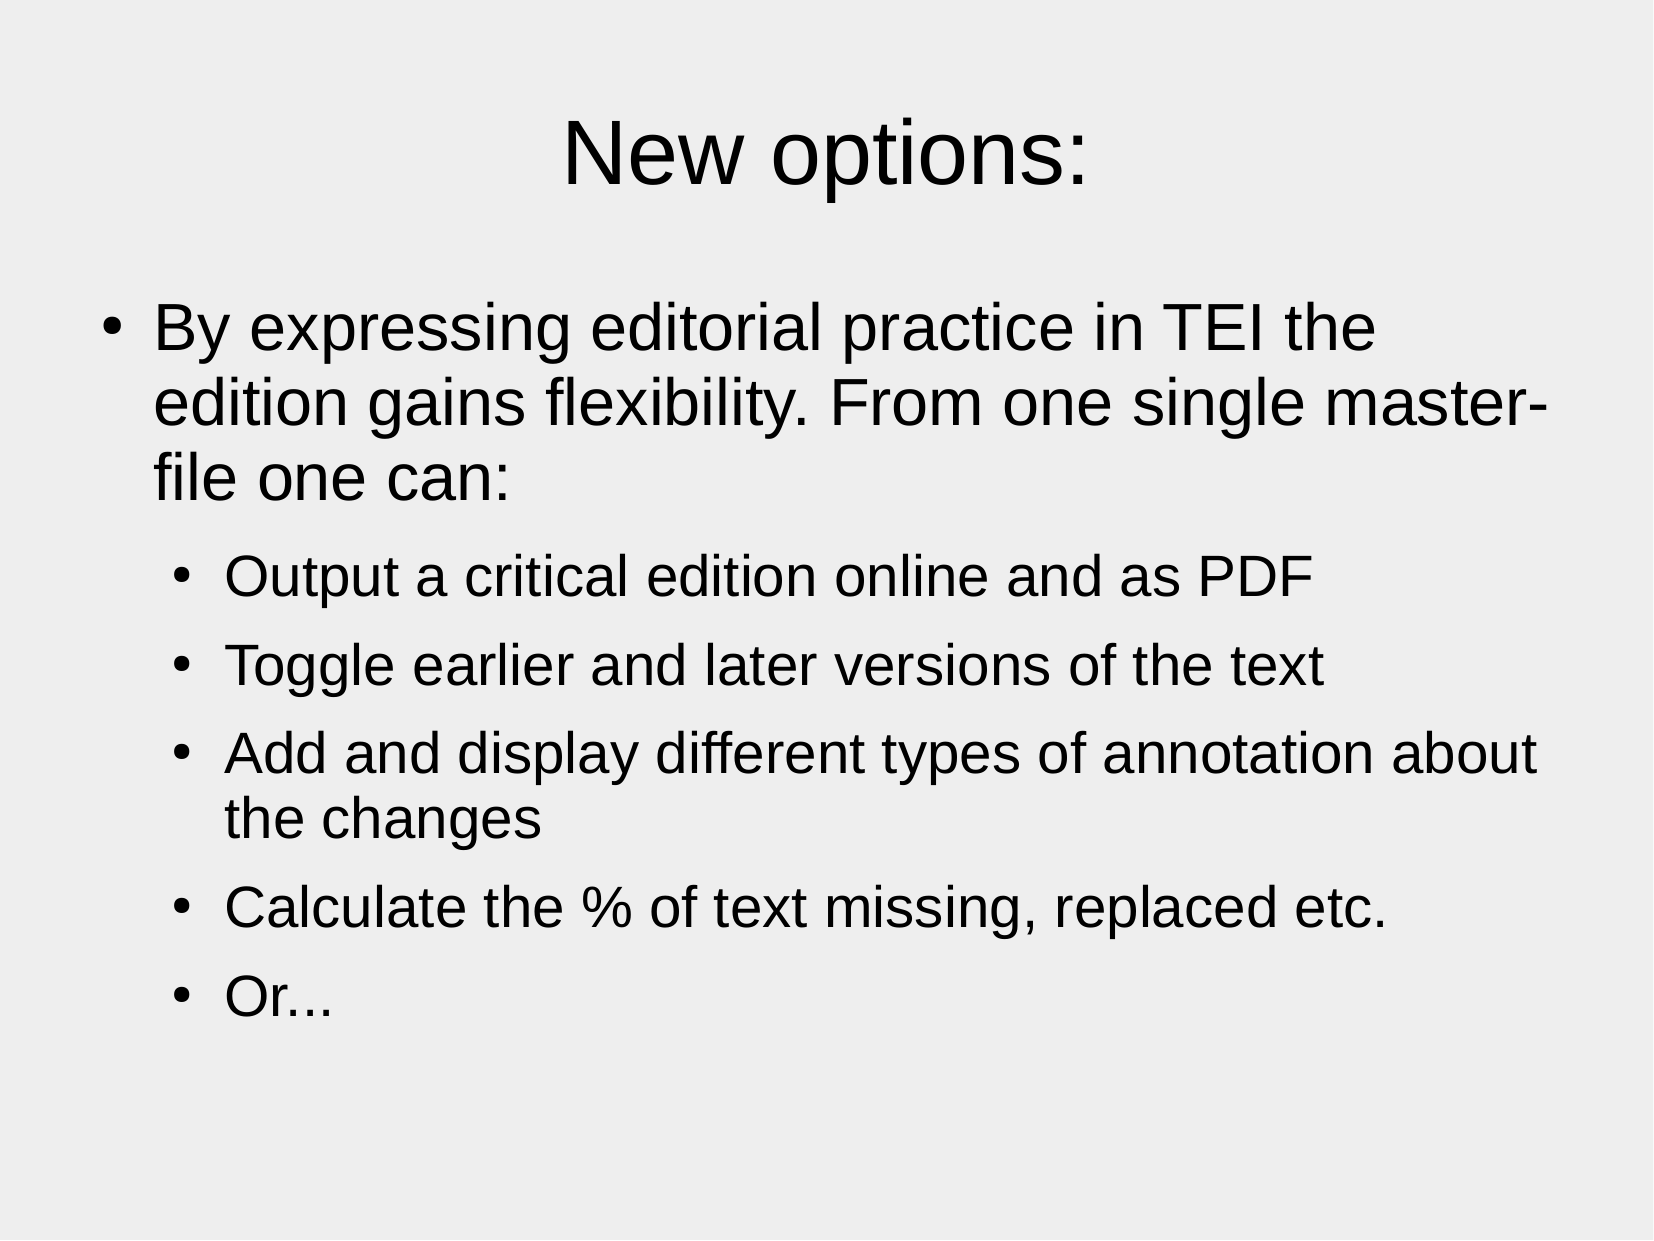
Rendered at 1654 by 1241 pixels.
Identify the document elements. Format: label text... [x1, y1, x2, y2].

list By expressing editorial practice in TEI the edition gains flexibility. From one single master-file one can: Output a critical edition online and as PDF Toggle earlier and later versions of the text Add and display different types of annotation about the changes Calculate the % of text missing, replaced etc. Or... [82, 290, 1571, 1029]
title New options: [82, 49, 1571, 257]
